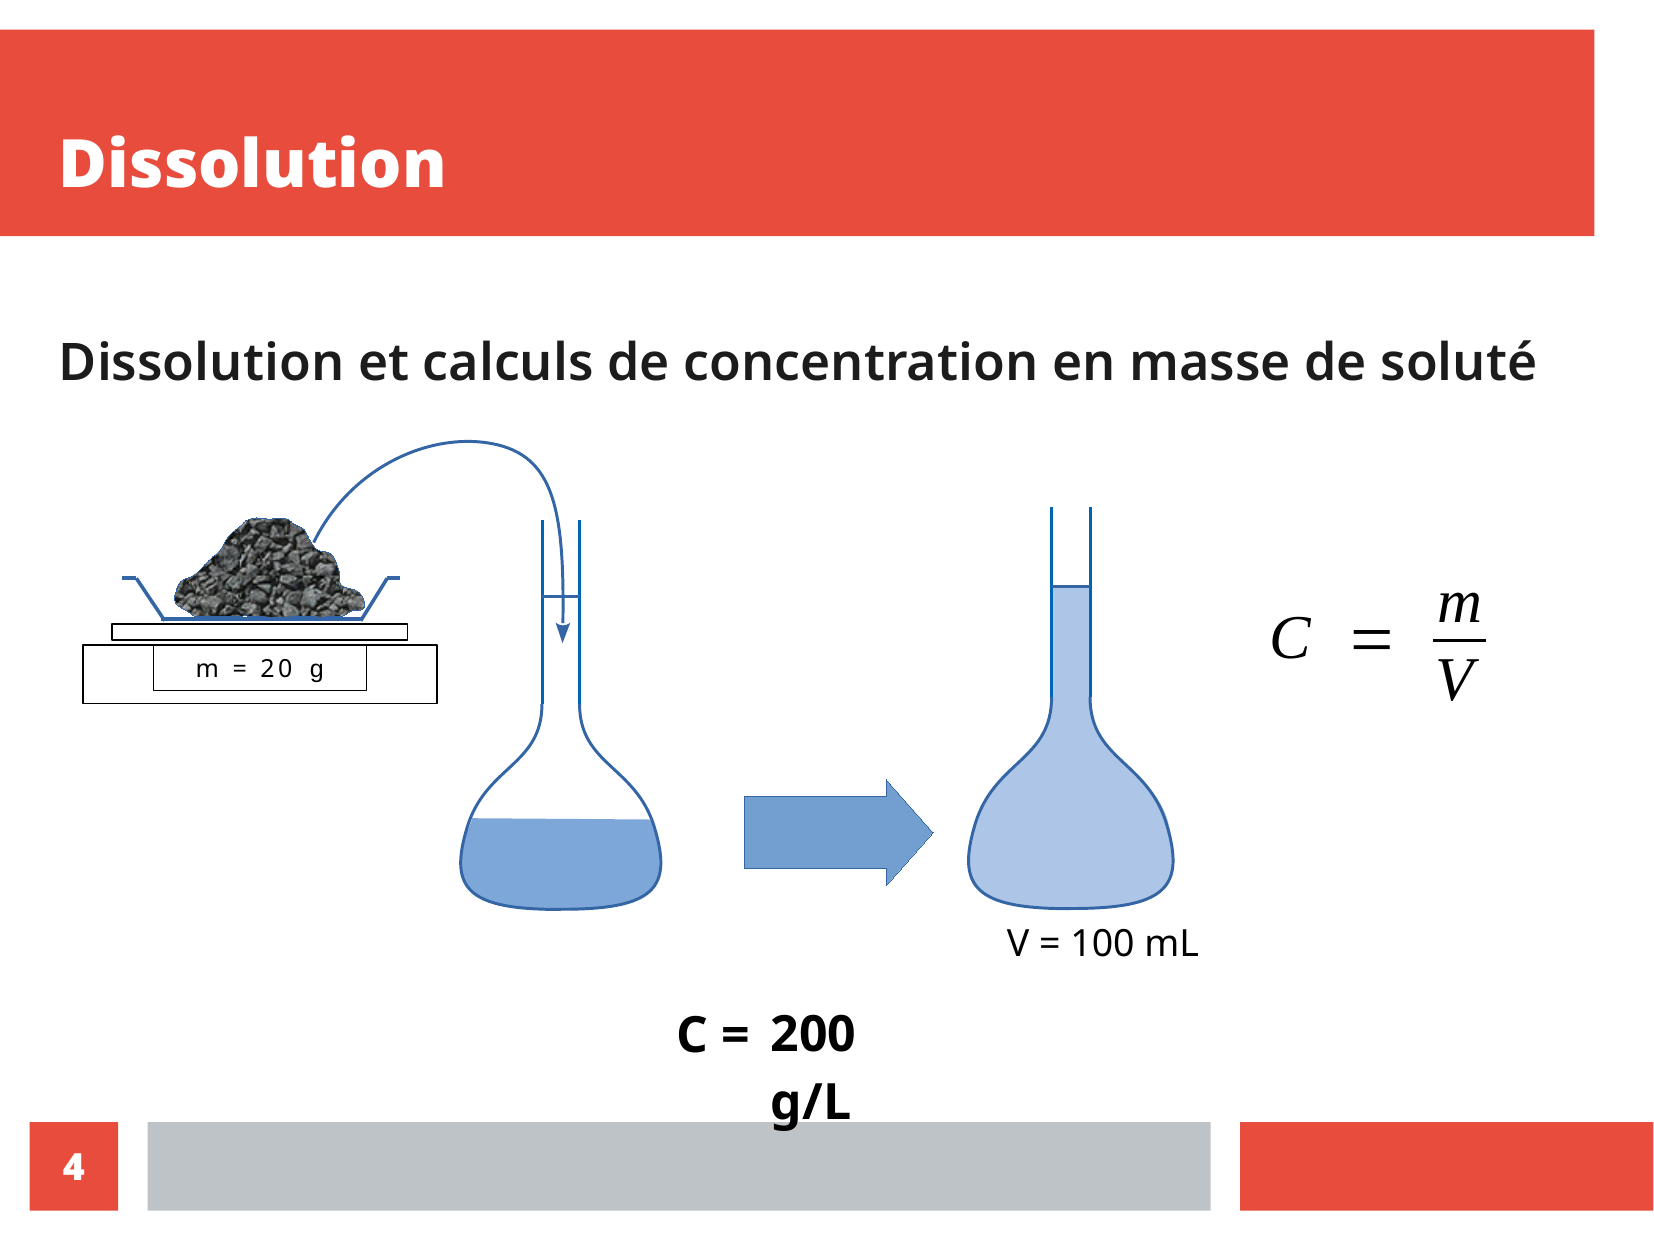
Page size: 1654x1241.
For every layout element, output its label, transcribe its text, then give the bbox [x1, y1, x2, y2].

text_box [463, 818, 659, 907]
chart [436, 641, 555, 701]
text_box C = [661, 992, 779, 1081]
text_box 200 g/L [755, 990, 947, 1069]
list Dissolution et calculs de concentration en masse de soluté [59, 324, 1565, 414]
text_box V = 100 mL [992, 909, 1229, 972]
text_box [971, 588, 1171, 907]
text_box [174, 517, 365, 617]
chart [1263, 566, 1495, 715]
text_box [744, 779, 934, 886]
text_box m = 20 g [153, 645, 367, 691]
title Dissolution [59, 59, 1595, 207]
